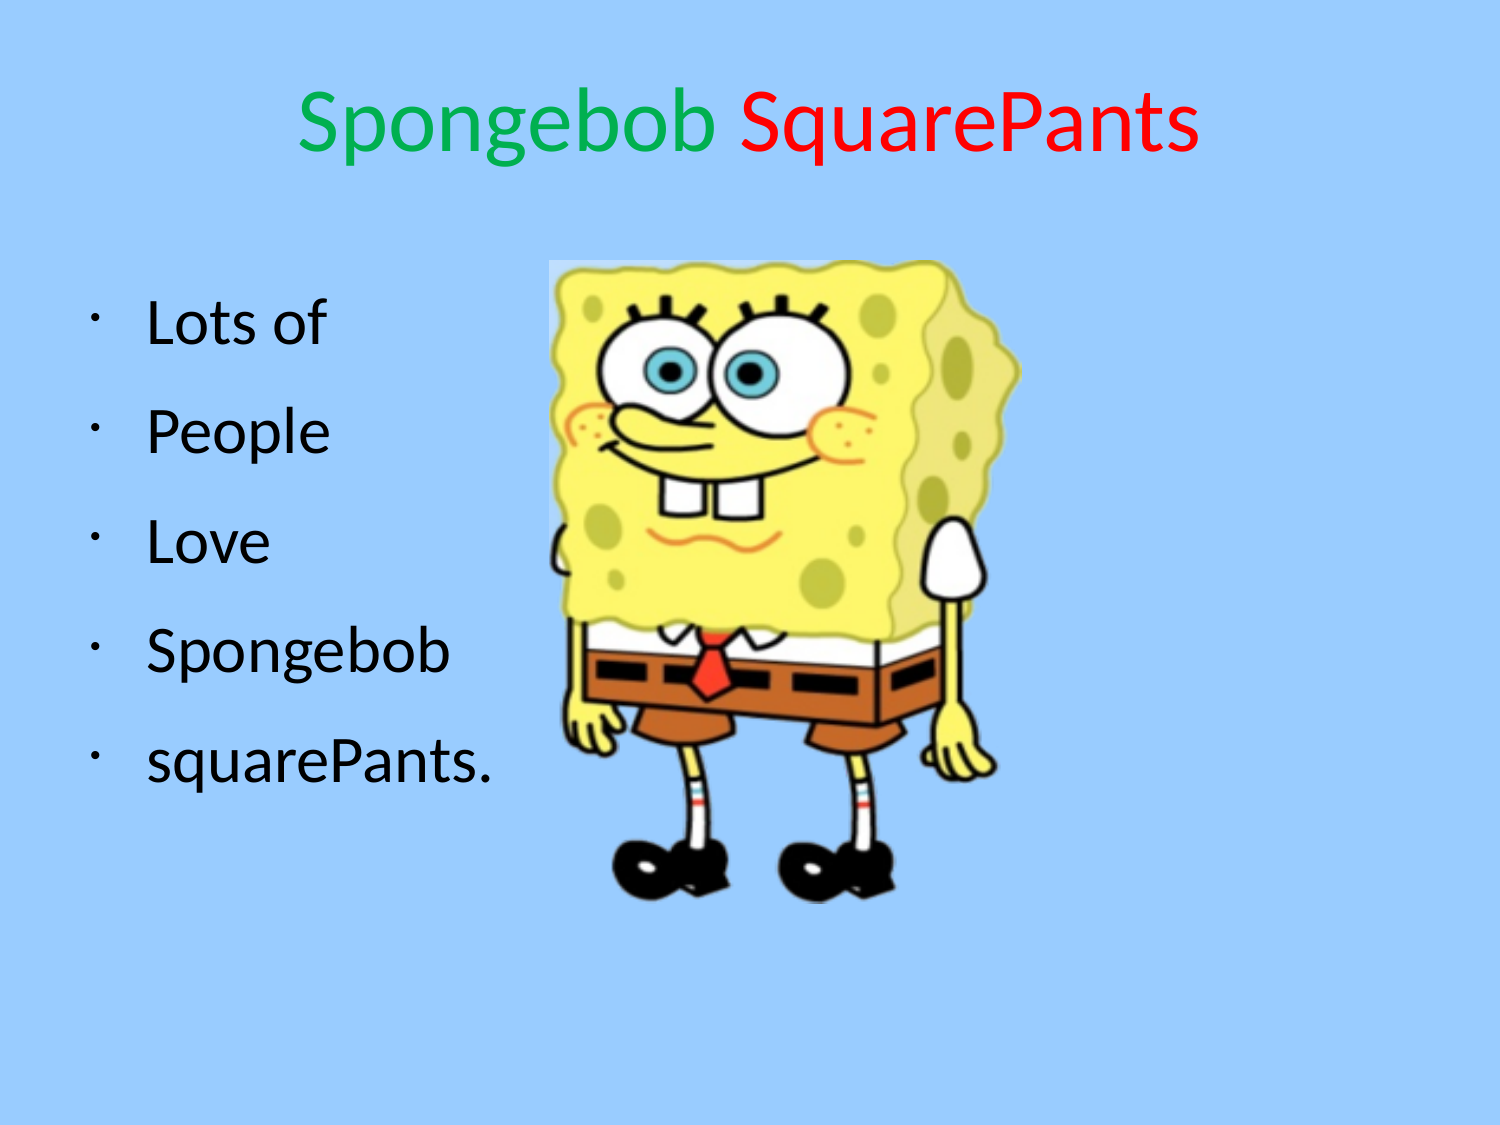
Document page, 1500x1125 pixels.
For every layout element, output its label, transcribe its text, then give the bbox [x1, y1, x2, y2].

title Spongebob SquarePants [75, 45, 1425, 233]
list Lots of People Love Spongebob squarePants. [75, 262, 1425, 1005]
picture [549, 260, 1022, 904]
